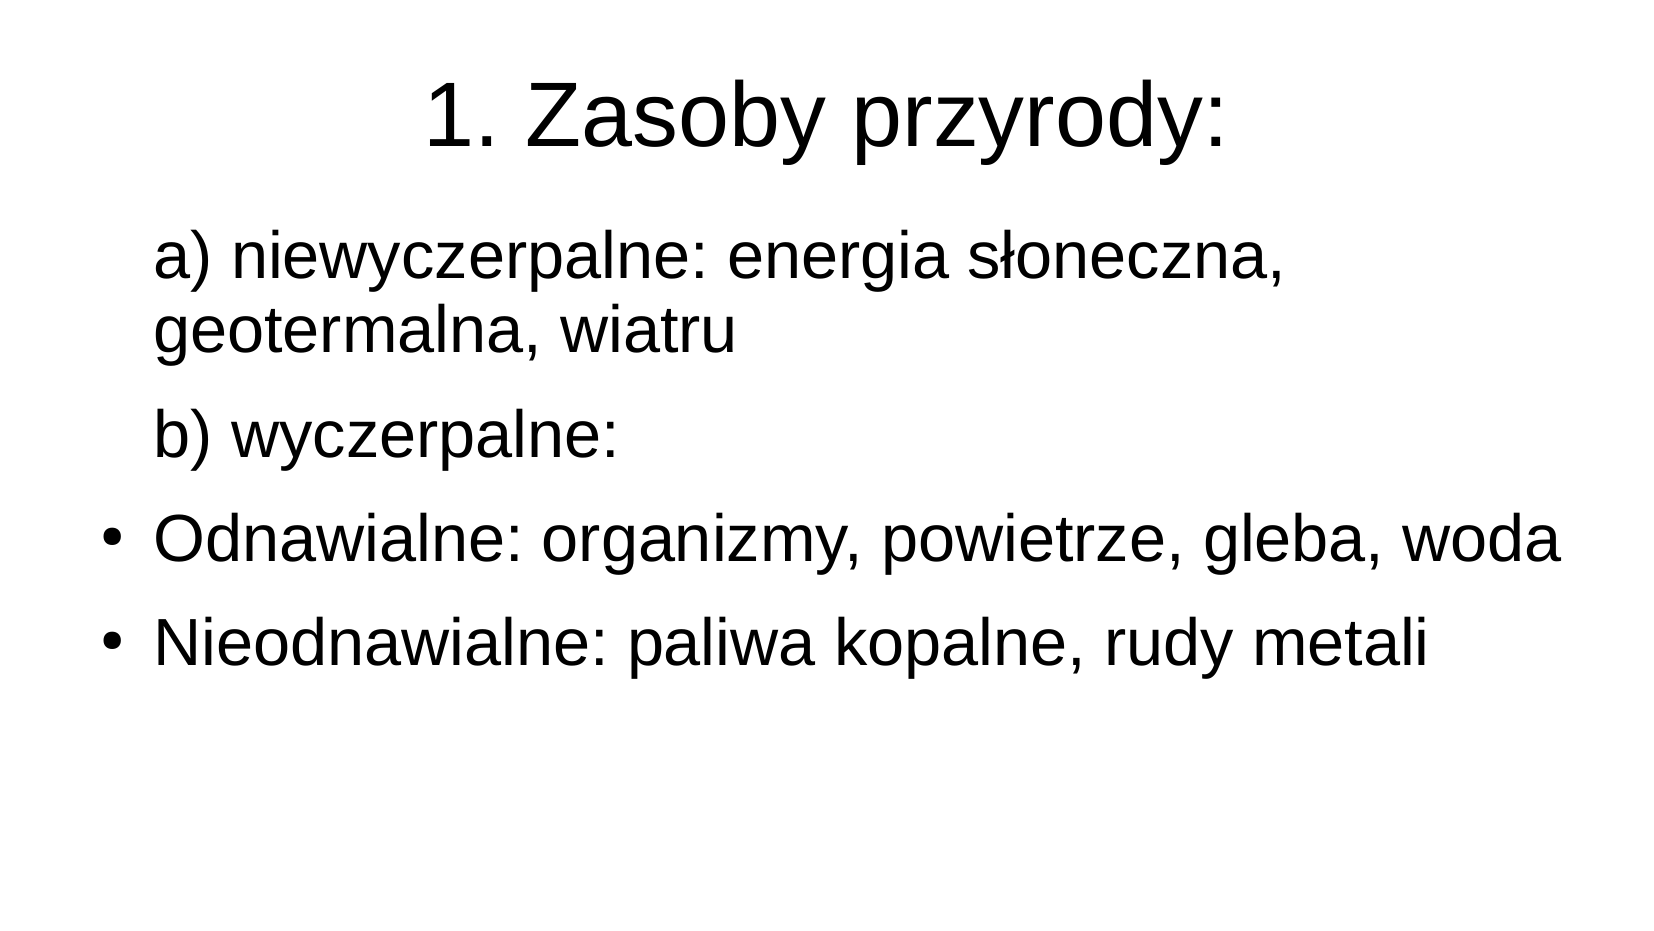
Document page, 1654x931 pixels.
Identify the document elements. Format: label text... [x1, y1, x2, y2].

list a) niewyczerpalne: energia słoneczna, geotermalna, wiatru b) wyczerpalne: Odnawialne: organizmy, powietrze, gleba, woda Nieodnawialne: paliwa kopalne, rudy metali [82, 217, 1571, 758]
title 1. Zasoby przyrody: [82, 37, 1571, 193]
